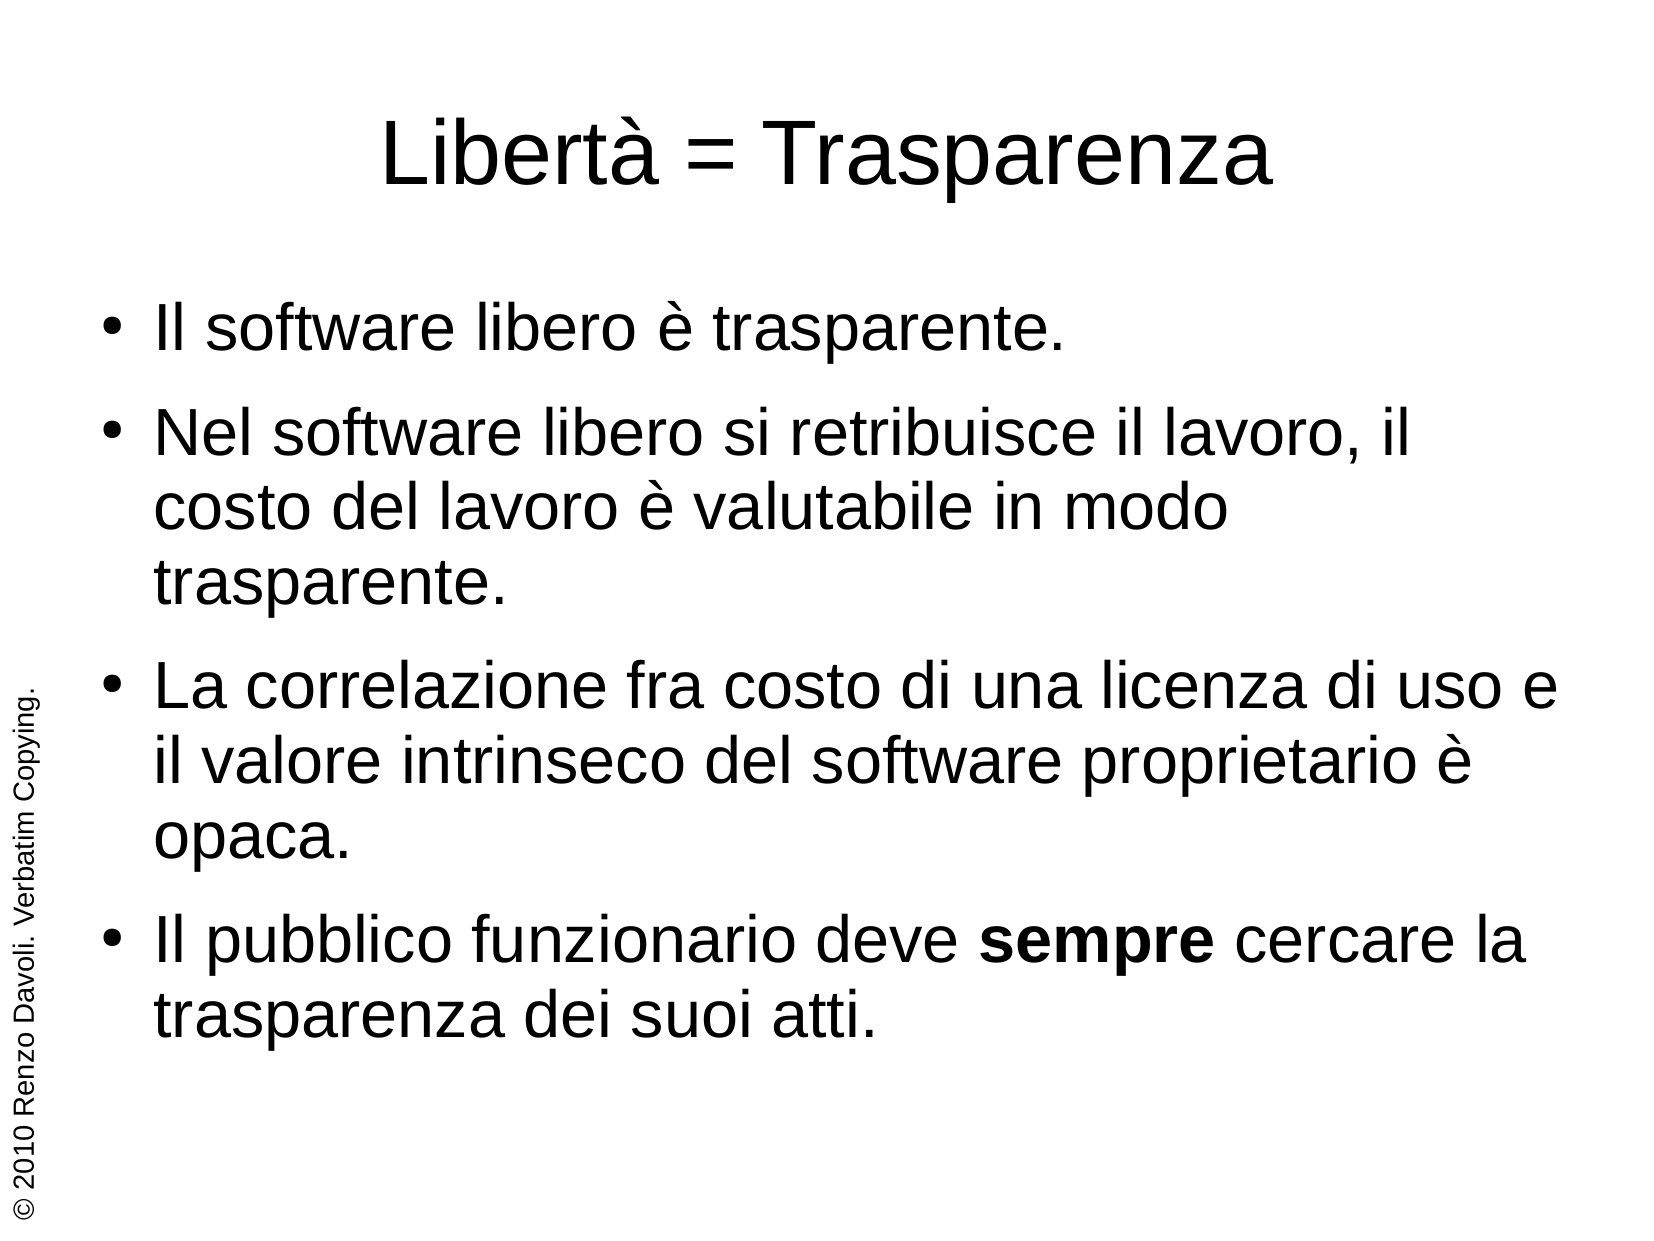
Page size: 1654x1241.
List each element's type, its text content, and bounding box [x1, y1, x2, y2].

list Il software libero è trasparente. Nel software libero si retribuisce il lavoro, il costo del lavoro è valutabile in modo trasparente. La correlazione fra costo di una licenza di uso e il valore intrinseco del software proprietario è opaca. Il pubblico funzionario deve sempre cercare la trasparenza dei suoi atti. [82, 290, 1571, 1109]
title Libertà = Trasparenza [82, 56, 1571, 250]
